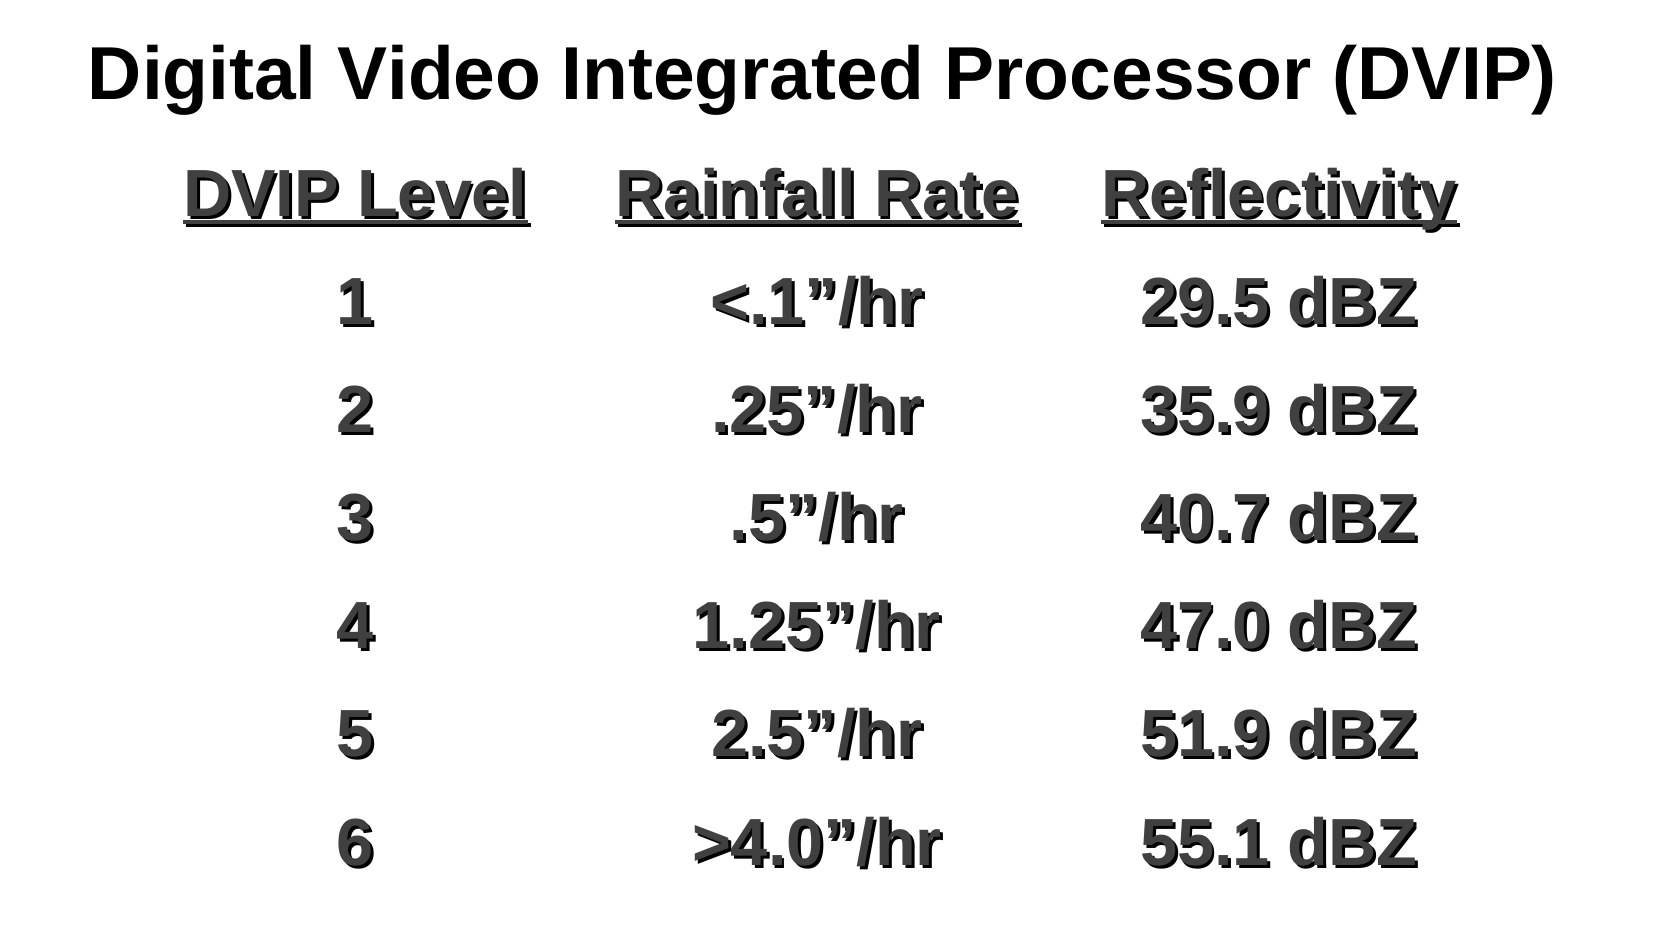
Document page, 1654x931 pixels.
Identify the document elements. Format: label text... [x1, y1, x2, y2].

table_cell 4 [124, 574, 586, 683]
table_cell <.1”/hr [586, 250, 1048, 358]
table_cell .5”/hr [586, 466, 1048, 574]
table_cell 47.0 dBZ [1048, 574, 1510, 683]
table_cell .25”/hr [586, 358, 1048, 466]
table_cell 1.25”/hr [586, 574, 1048, 683]
table_cell 5 [124, 683, 586, 791]
table_cell 6 [124, 791, 586, 899]
table_cell 55.1 dBZ [1048, 791, 1510, 899]
table_header DVIP Level [124, 142, 586, 250]
table_cell 3 [124, 466, 586, 574]
table_cell >4.0”/hr [586, 791, 1048, 899]
table_cell 51.9 dBZ [1048, 683, 1510, 791]
table_cell 2.5”/hr [586, 683, 1048, 791]
title Digital Video Integrated Processor (DVIP) [0, 5, 1651, 133]
table_cell 1 [124, 250, 586, 358]
table_cell 29.5 dBZ [1048, 250, 1510, 358]
table_header Rainfall Rate [586, 142, 1048, 250]
table_cell 2 [124, 358, 586, 466]
table_cell 35.9 dBZ [1048, 358, 1510, 466]
table_header Reflectivity [1048, 142, 1510, 250]
table_cell 40.7 dBZ [1048, 466, 1510, 574]
